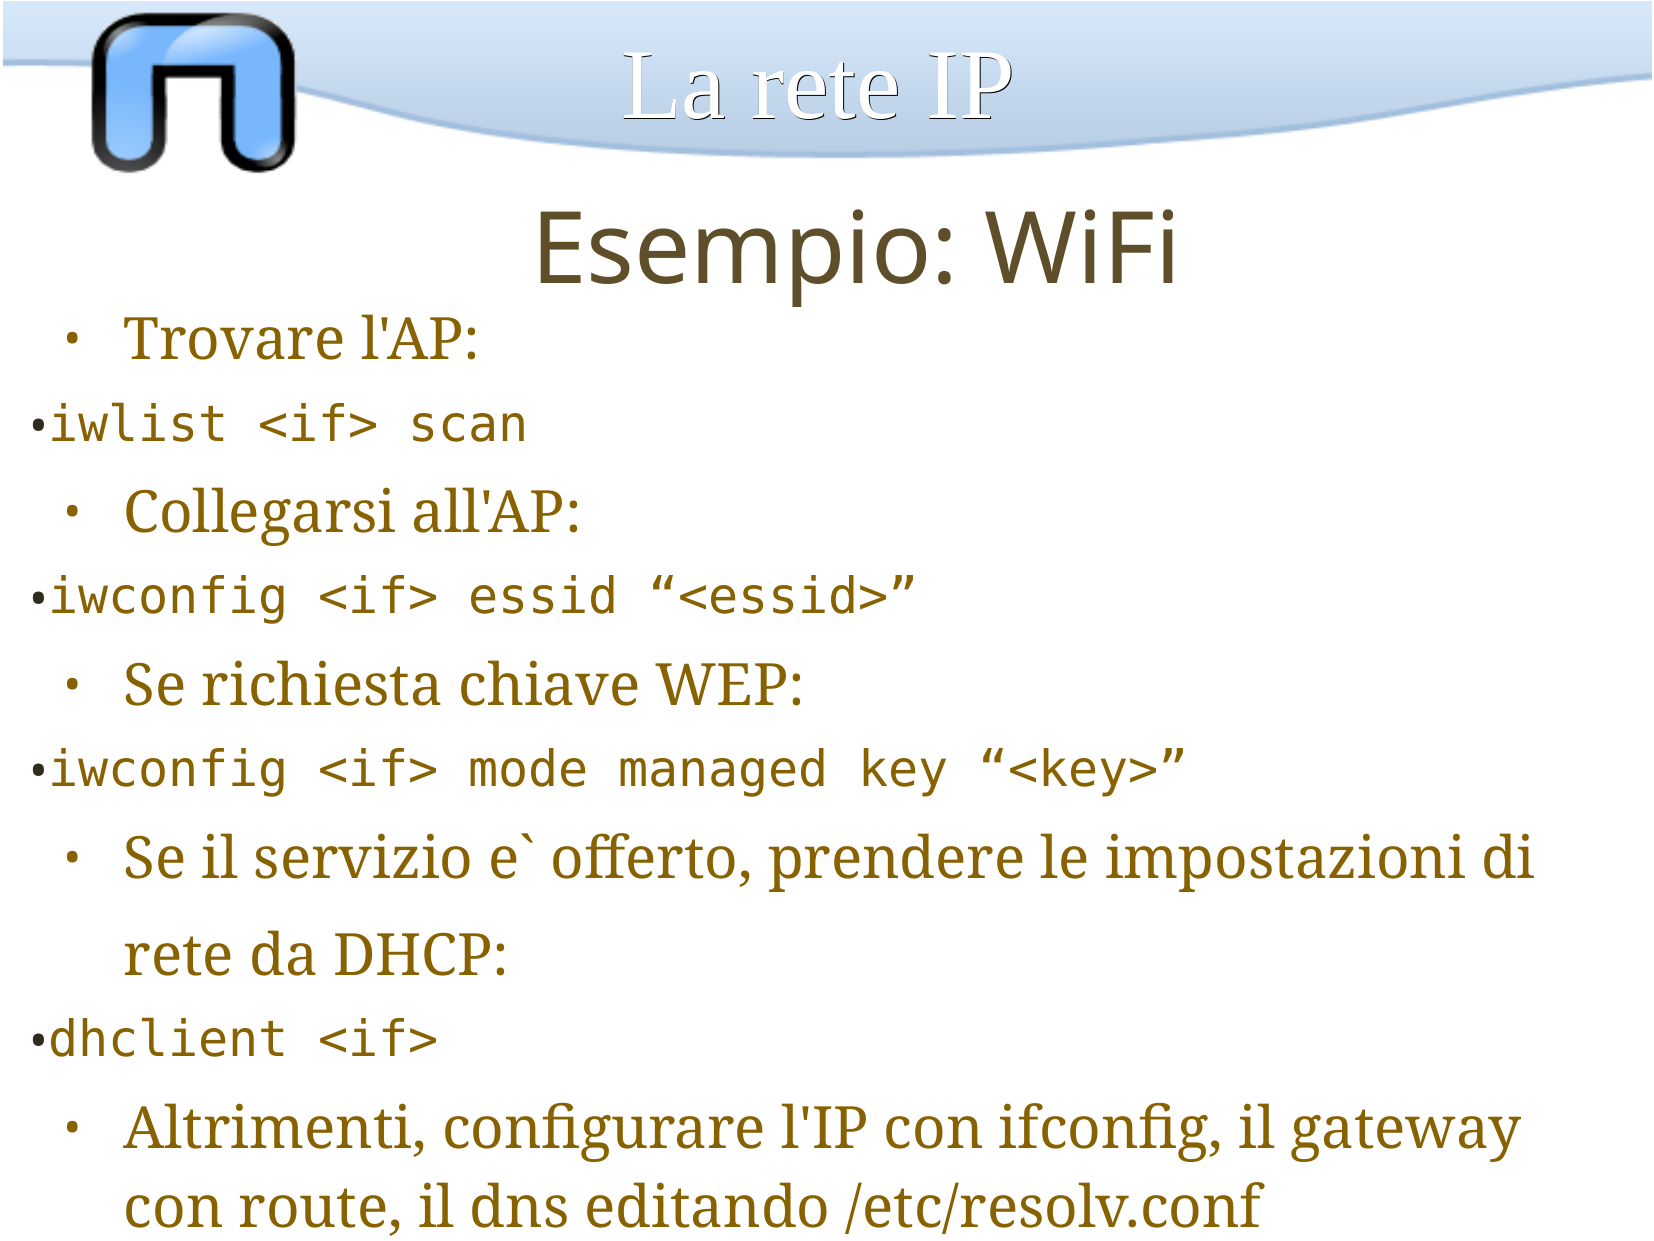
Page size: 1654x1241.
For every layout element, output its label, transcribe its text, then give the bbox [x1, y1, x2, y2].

text_box La rete IP [573, 29, 1063, 82]
list Trovare l'AP: iwlist <if> scan Collegarsi all'AP: iwconfig <if> essid “<essid>” Se richiesta chiave WEP: iwconfig <if> mode managed key “<key>” Se il servizio e` offerto, prendere le impostazioni di rete da DHCP: dhclient <if> Altrimenti, configurare l'IP con ifconfig, il gateway con route, il dns editando /etc/resolv.conf [29, 297, 1595, 1241]
title Esempio: WiFi [147, 82, 1565, 408]
picture [0, 0, 1654, 1241]
